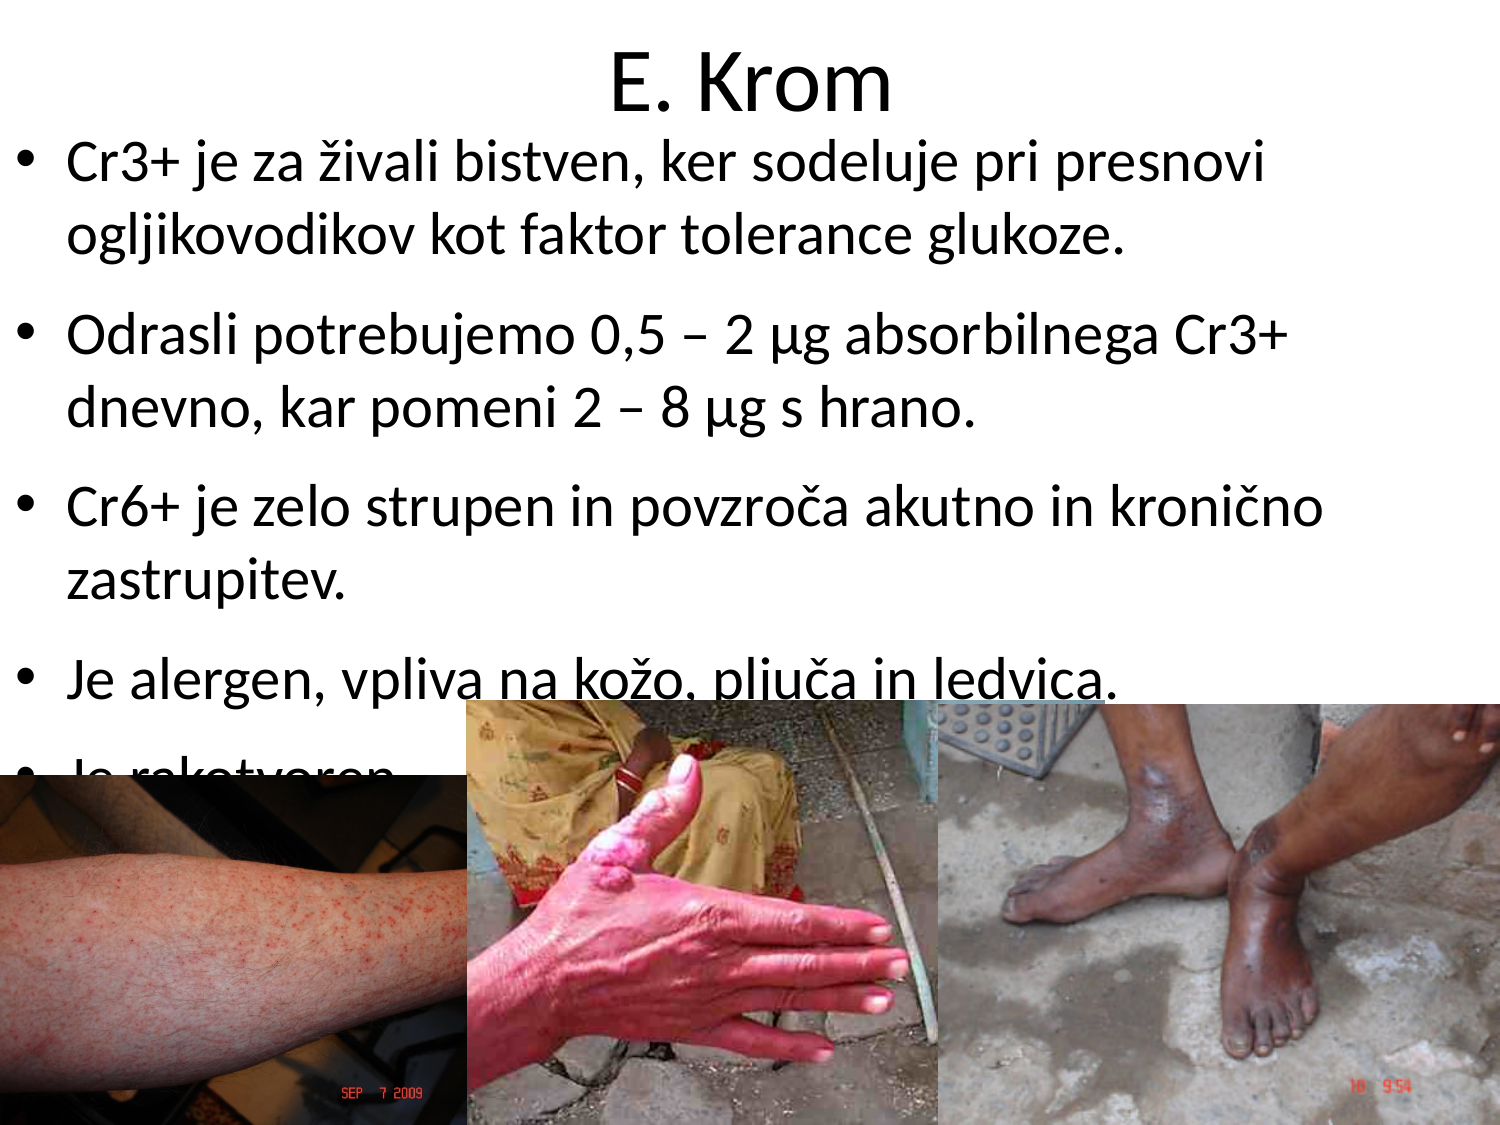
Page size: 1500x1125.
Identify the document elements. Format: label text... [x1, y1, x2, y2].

title E. Krom [76, 0, 1427, 113]
picture [0, 700, 1500, 1125]
list Cr3+ je za živali bistven, ker sodeluje pri presnovi ogljikovodikov kot faktor tolerance glukoze. Odrasli potrebujemo 0,5 – 2 μg absorbilnega Cr3+ dnevno, kar pomeni 2 – 8 μg s hrano. Cr6+ je zelo strupen in povzroča akutno in kronično zastrupitev. Je alergen, vpliva na kožo, pljuča in ledvica. Je rakotvoren. [0, 113, 1500, 775]
